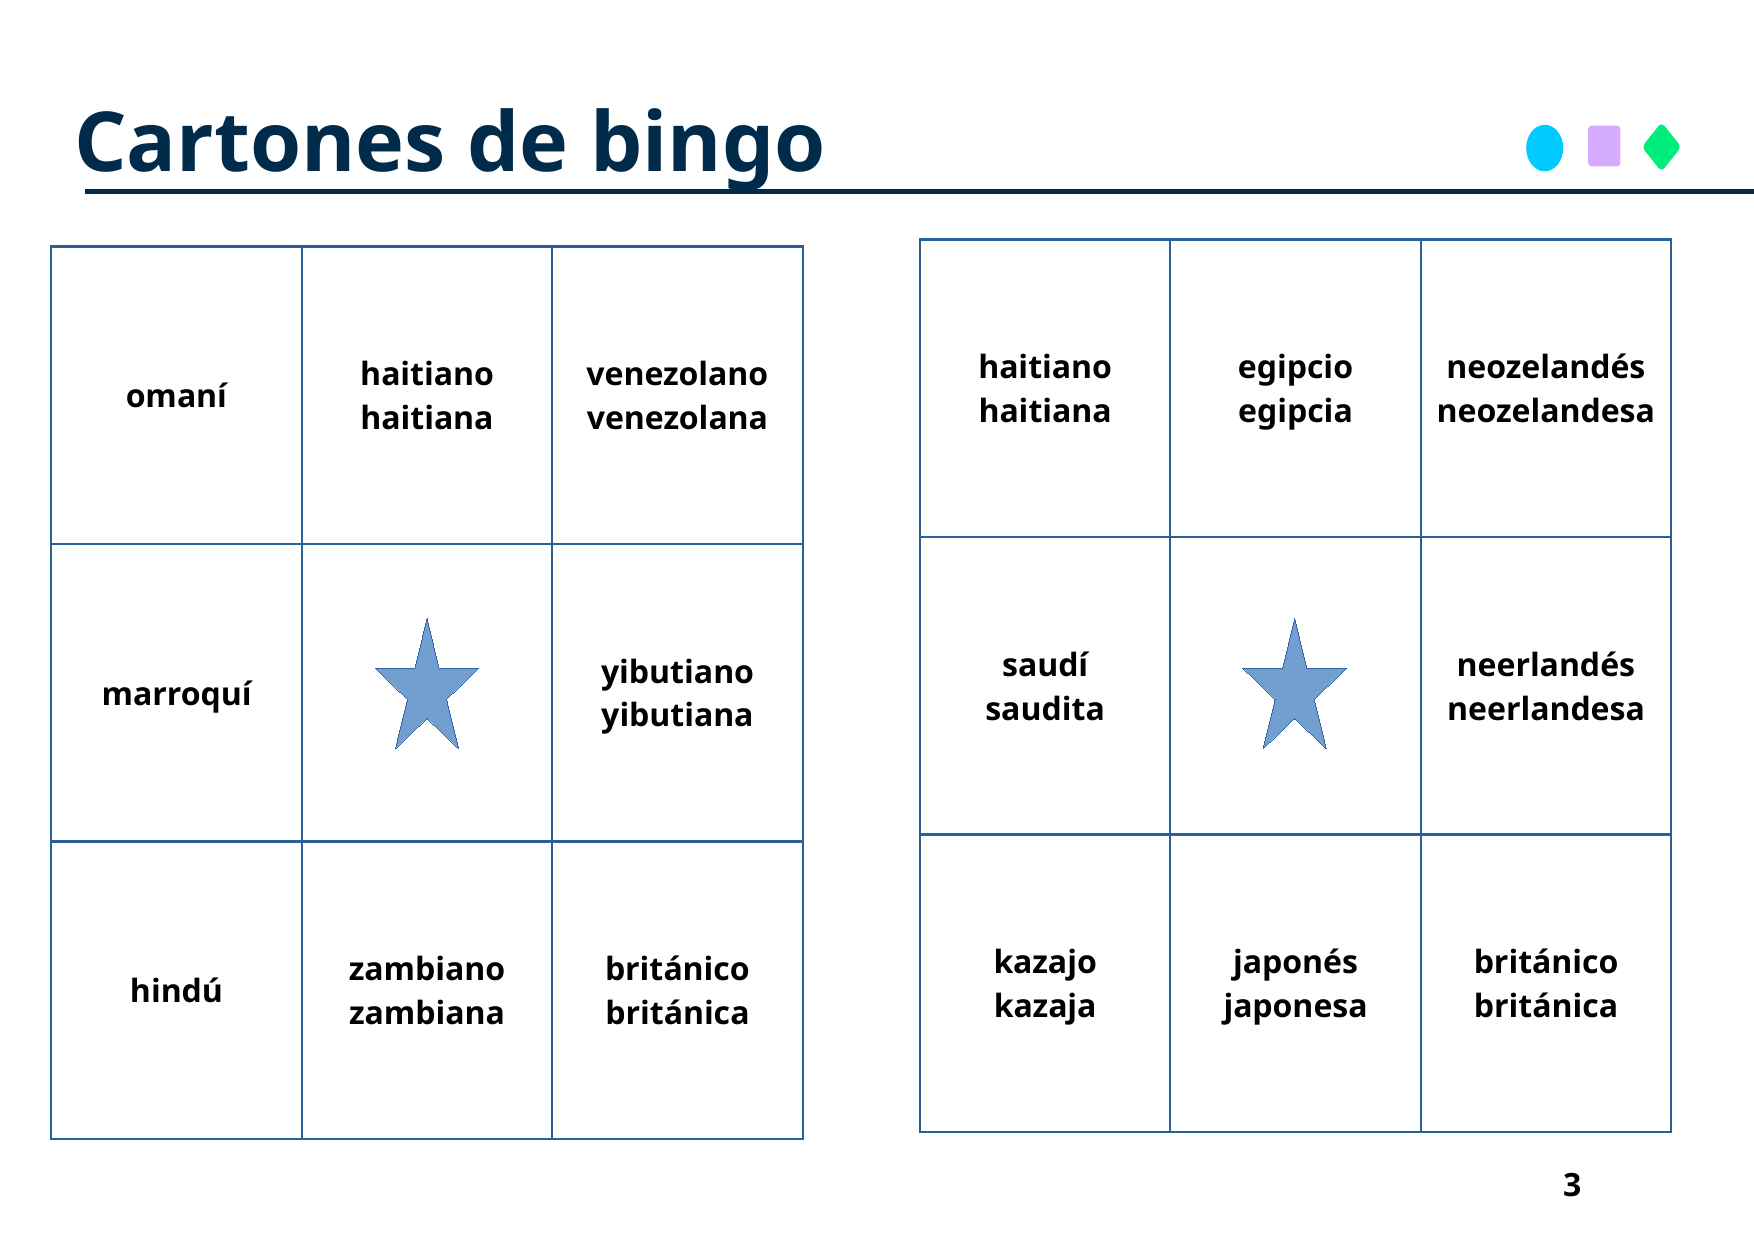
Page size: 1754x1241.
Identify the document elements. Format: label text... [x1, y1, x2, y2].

table_cell [303, 545, 551, 840]
table_header venezolano venezolana [553, 248, 802, 543]
title Cartones de bingo [74, 32, 1404, 196]
table_cell japonés japonesa [1171, 836, 1420, 1131]
table_cell yibutiano yibutiana [553, 545, 802, 840]
table_header haitiano haitiana [921, 241, 1169, 536]
table_cell marroquí [52, 545, 301, 840]
table_cell neerlandés neerlandesa [1422, 538, 1670, 833]
table_header neozelandés neozelandesa [1422, 241, 1670, 536]
table_cell [1171, 538, 1420, 833]
table_cell británico británica [553, 843, 802, 1138]
text_box [375, 618, 479, 749]
table_header omaní [52, 248, 301, 543]
table_cell británico británica [1422, 836, 1670, 1131]
table_header haitiano haitiana [303, 248, 551, 543]
table_cell hindú [52, 843, 301, 1138]
table_cell zambiano zambiana [303, 843, 551, 1138]
text_box [1242, 618, 1347, 749]
table_header egipcio egipcia [1171, 241, 1420, 536]
table_cell kazajo kazaja [921, 836, 1169, 1131]
table_cell saudí saudita [921, 538, 1169, 833]
